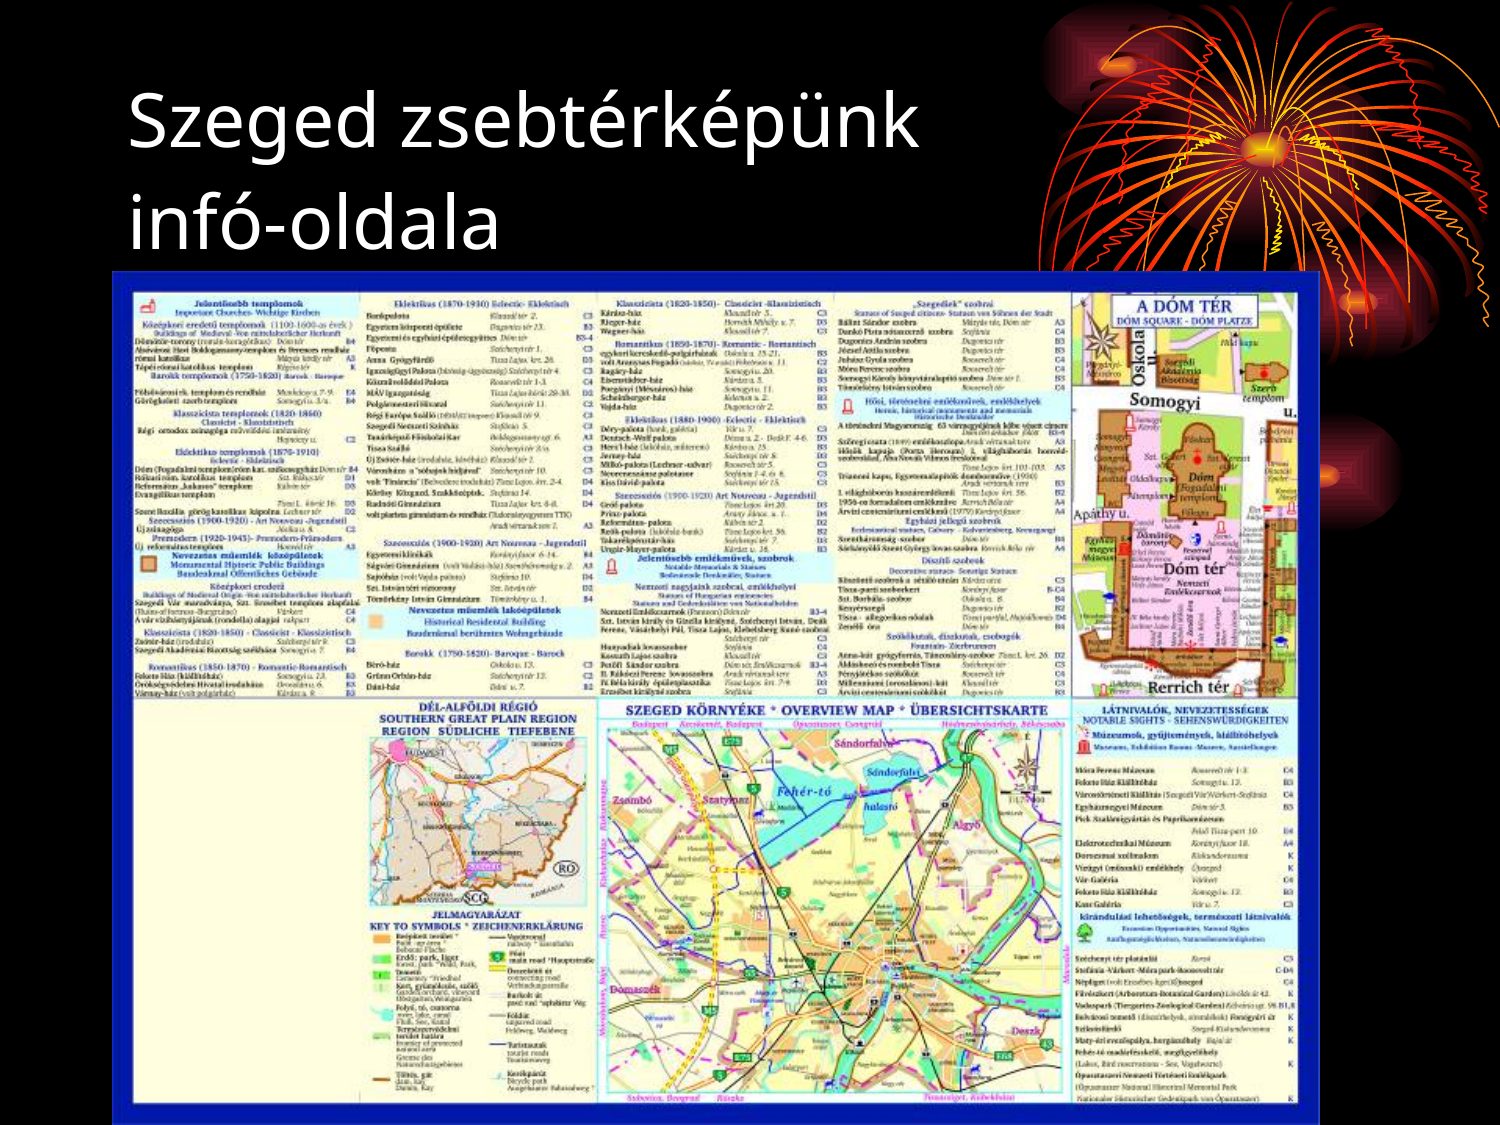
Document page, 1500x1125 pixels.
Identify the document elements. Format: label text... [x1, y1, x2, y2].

title Szeged zsebtérképünk infó-oldala [112, 49, 1388, 290]
picture [112, 271, 1320, 1125]
